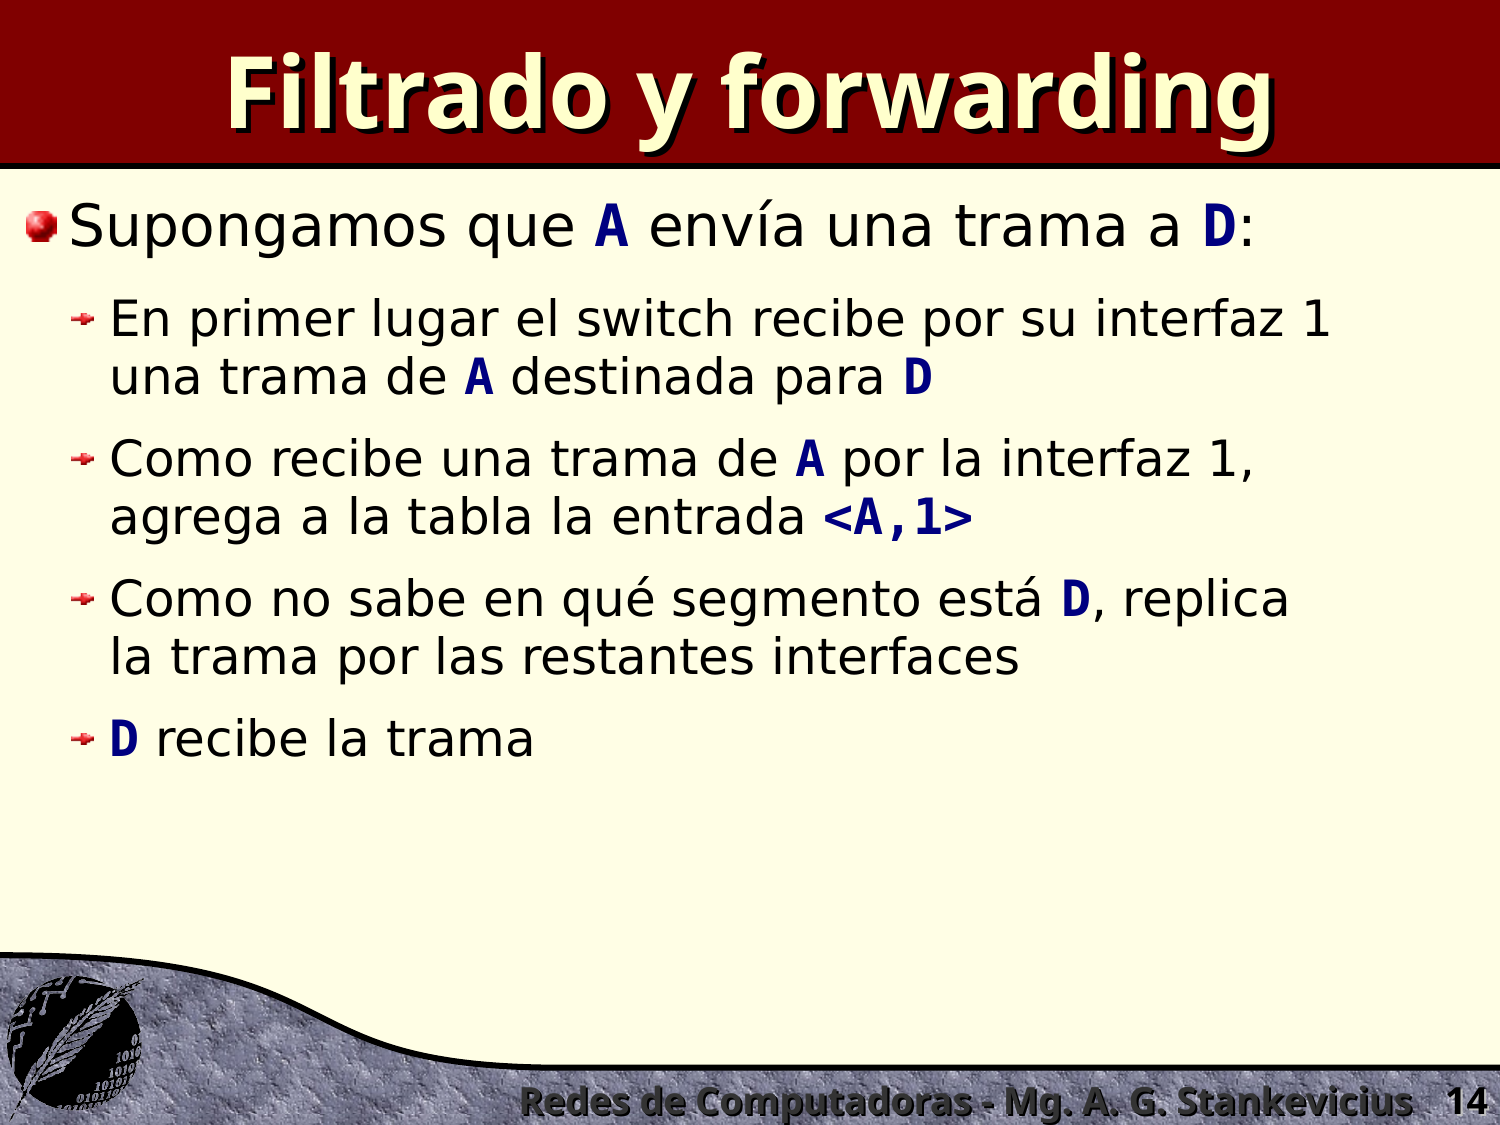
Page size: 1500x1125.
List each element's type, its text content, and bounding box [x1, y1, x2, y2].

picture [1047, 1100, 1054, 1110]
list Supongamos que A envía una trama a D: En primer lugar el switch recibe por su interfaz 1 una trama de A destinada para D Como recibe una trama de A por la interfaz 1, agrega a la tabla la entrada <A,1> Como no sabe en qué segmento está D, replica la trama por las restantes interfaces D recibe la trama [11, 192, 1486, 845]
title Filtrado y forwarding [15, 5, 1485, 160]
picture [0, 959, 1500, 1125]
picture [790, 1100, 795, 1110]
